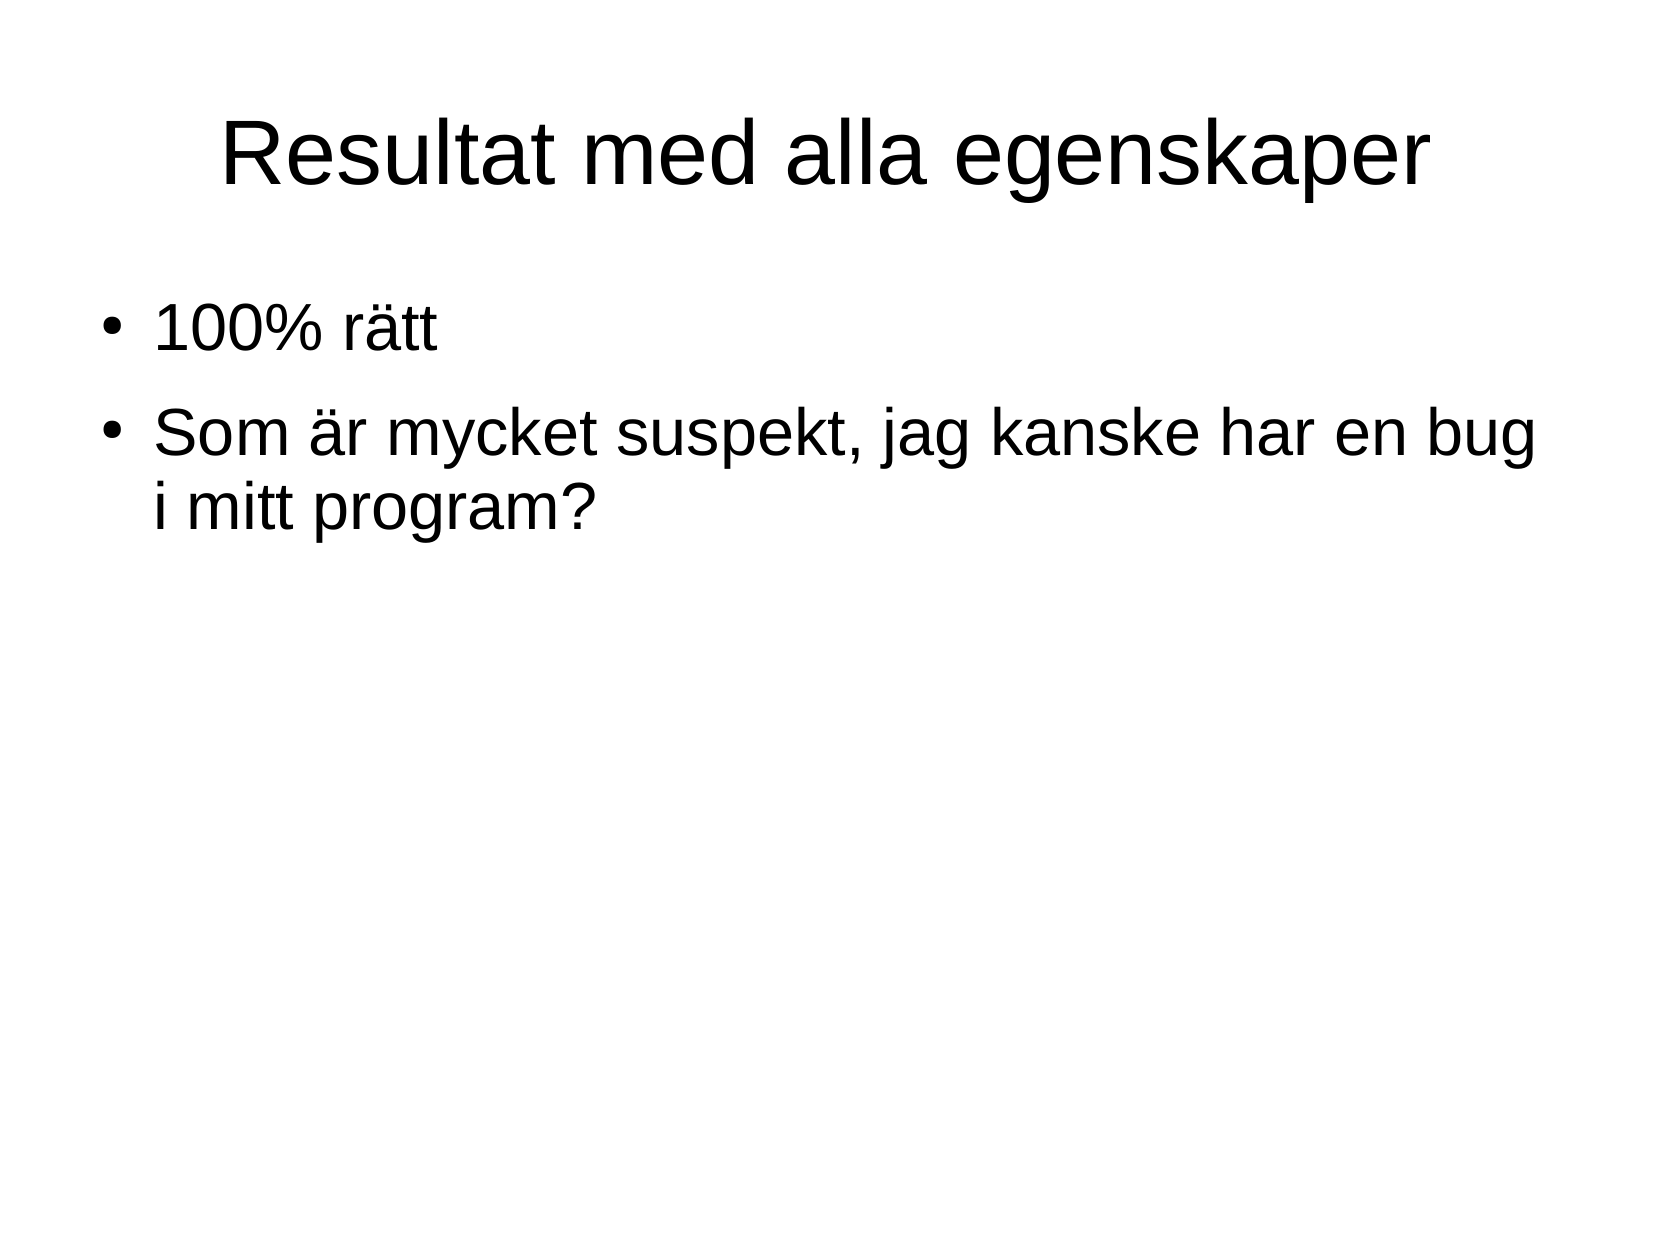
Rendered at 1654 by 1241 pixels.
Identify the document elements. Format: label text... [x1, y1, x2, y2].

title Resultat med alla egenskaper [82, 49, 1571, 257]
list 100% rätt Som är mycket suspekt, jag kanske har en bug i mitt program? [82, 290, 1571, 1010]
